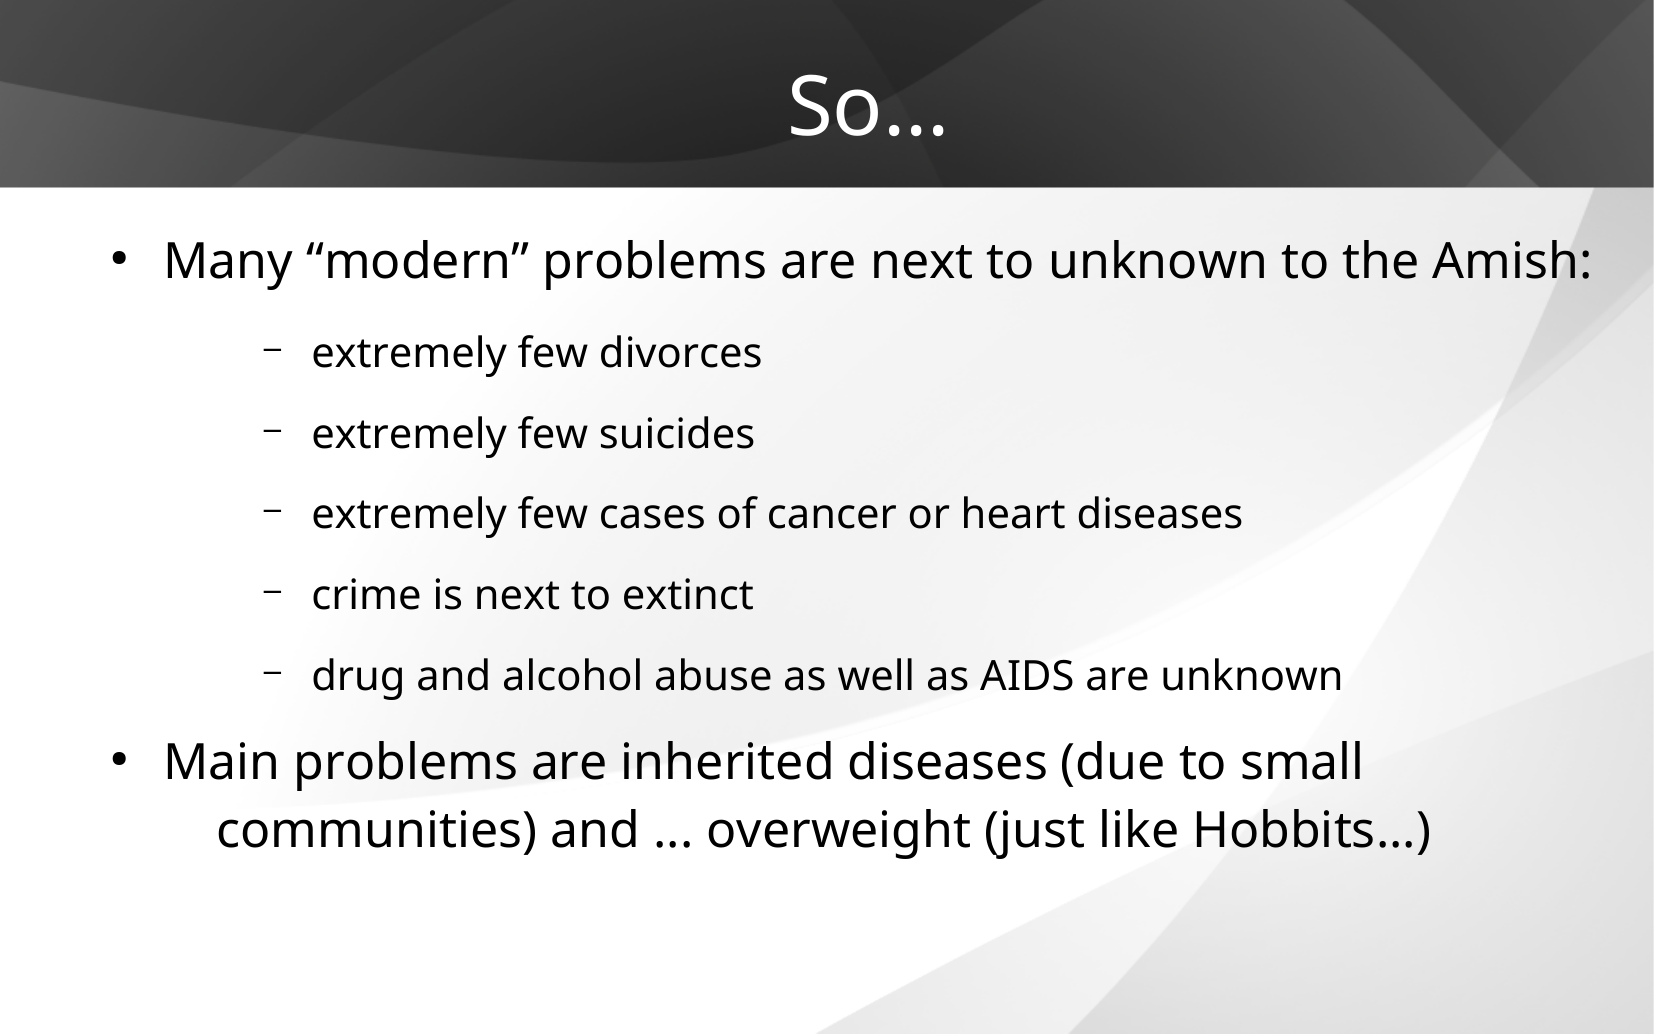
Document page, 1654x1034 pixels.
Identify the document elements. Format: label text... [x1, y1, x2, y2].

title So... [124, 0, 1613, 208]
picture [0, 0, 1654, 1034]
list Many “modern” problems are next to unknown to the Amish: extremely few divorces extremely few suicides extremely few cases of cancer or heart diseases crime is next to extinct drug and alcohol abuse as well as AIDS are unknown Main problems are inherited diseases (due to small communities) and ... overweight (just like Hobbits...) [75, 225, 1613, 1013]
